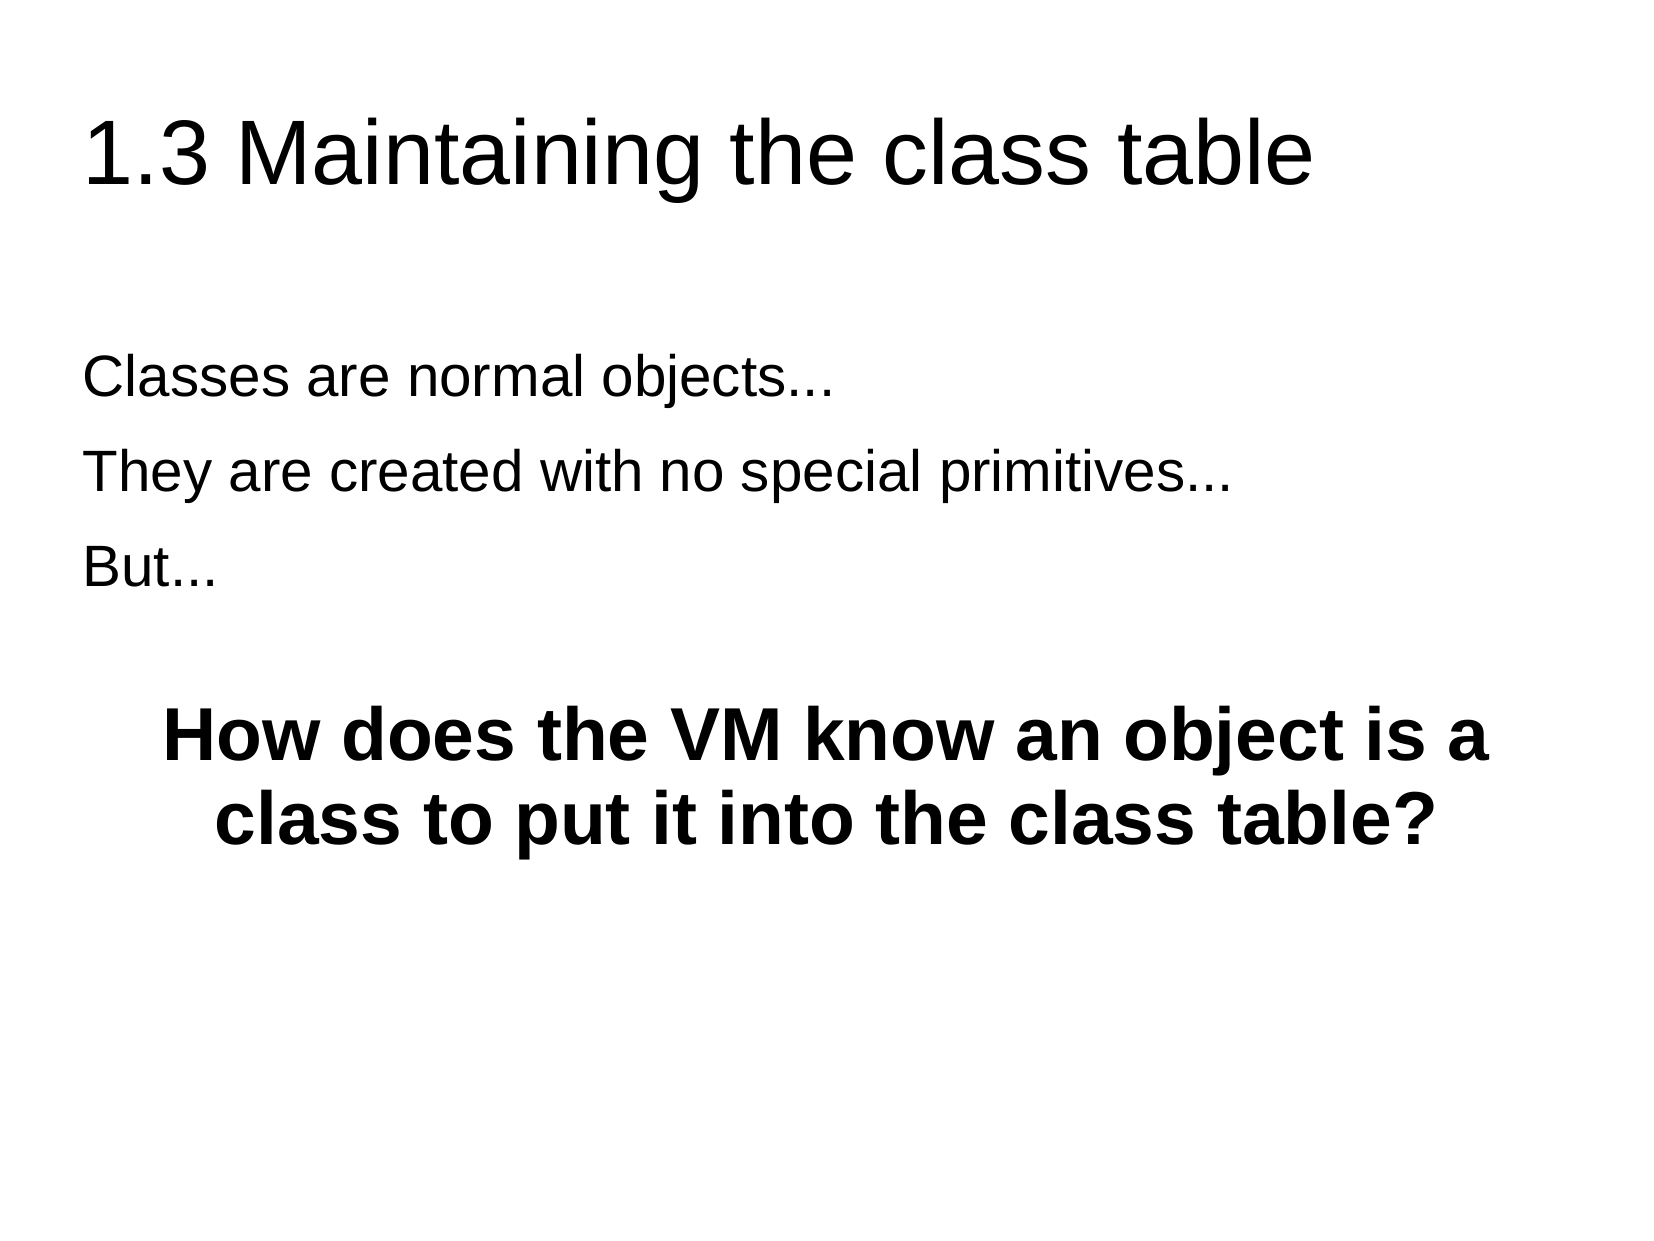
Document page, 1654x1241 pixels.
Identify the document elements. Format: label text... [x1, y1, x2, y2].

list Classes are normal objects... They are created with no special primitives... But... How does the VM know an object is a class to put it into the class table? [82, 290, 1571, 1010]
title 1.3 Maintaining the class table [82, 49, 1571, 257]
